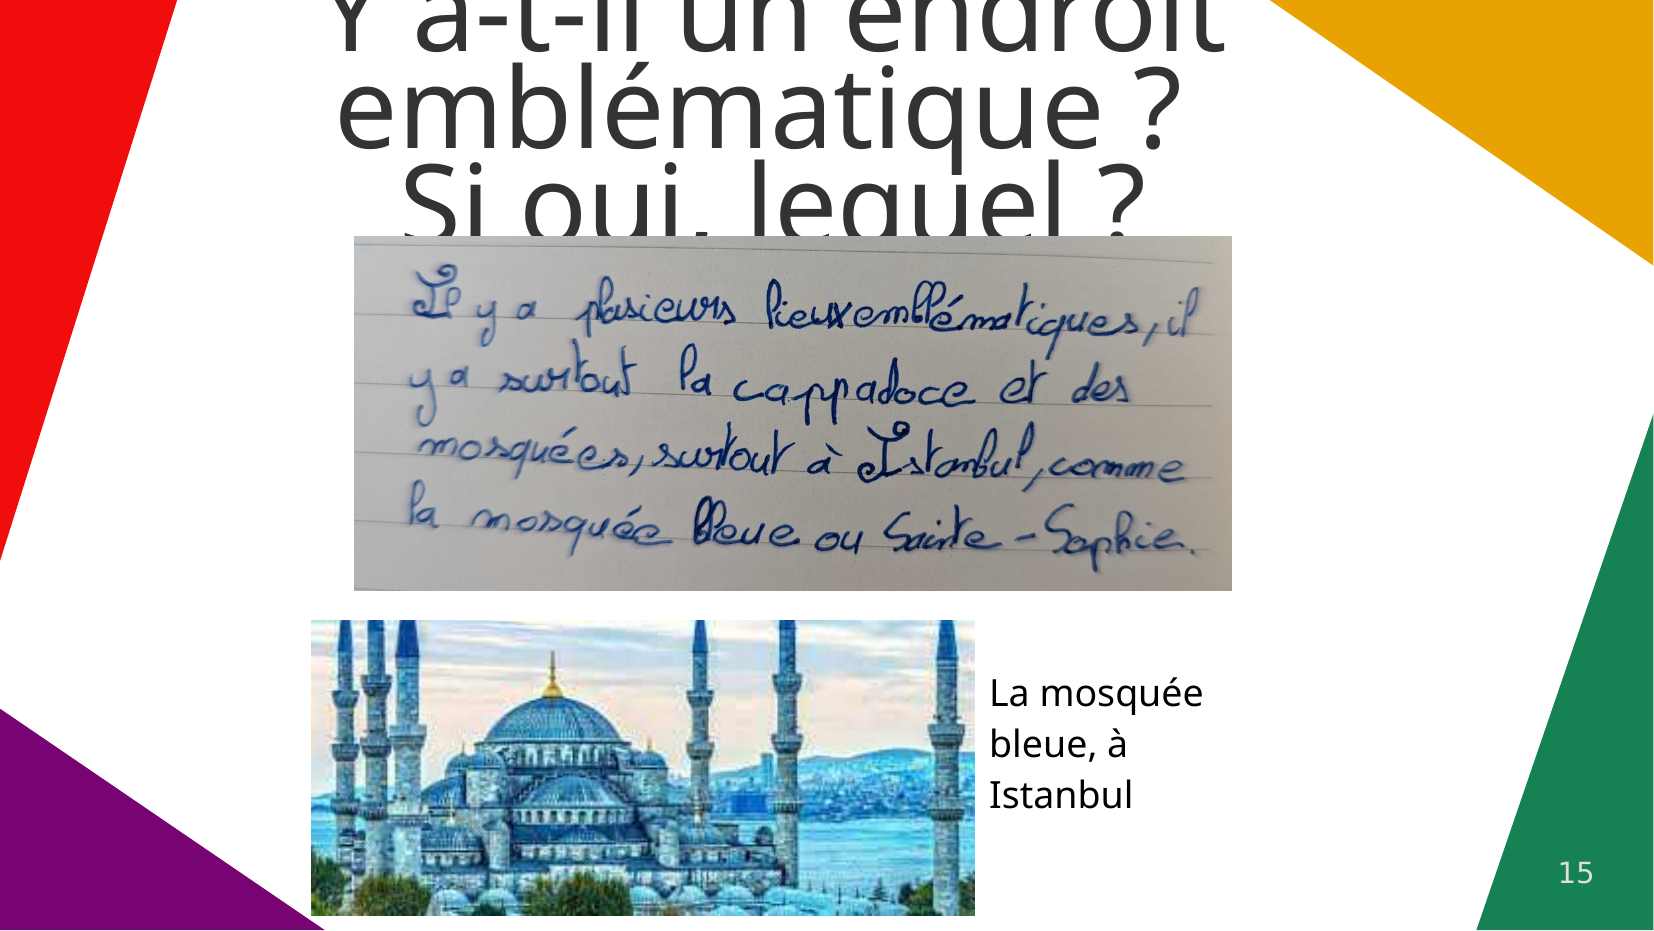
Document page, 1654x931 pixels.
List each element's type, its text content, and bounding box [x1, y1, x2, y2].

text_box La mosquée bleue, à Istanbul [974, 658, 1270, 827]
title Y a-t-il un endroit emblématique ? Si oui, lequel ? [124, 0, 1424, 266]
picture [354, 236, 1232, 591]
picture [311, 620, 975, 916]
